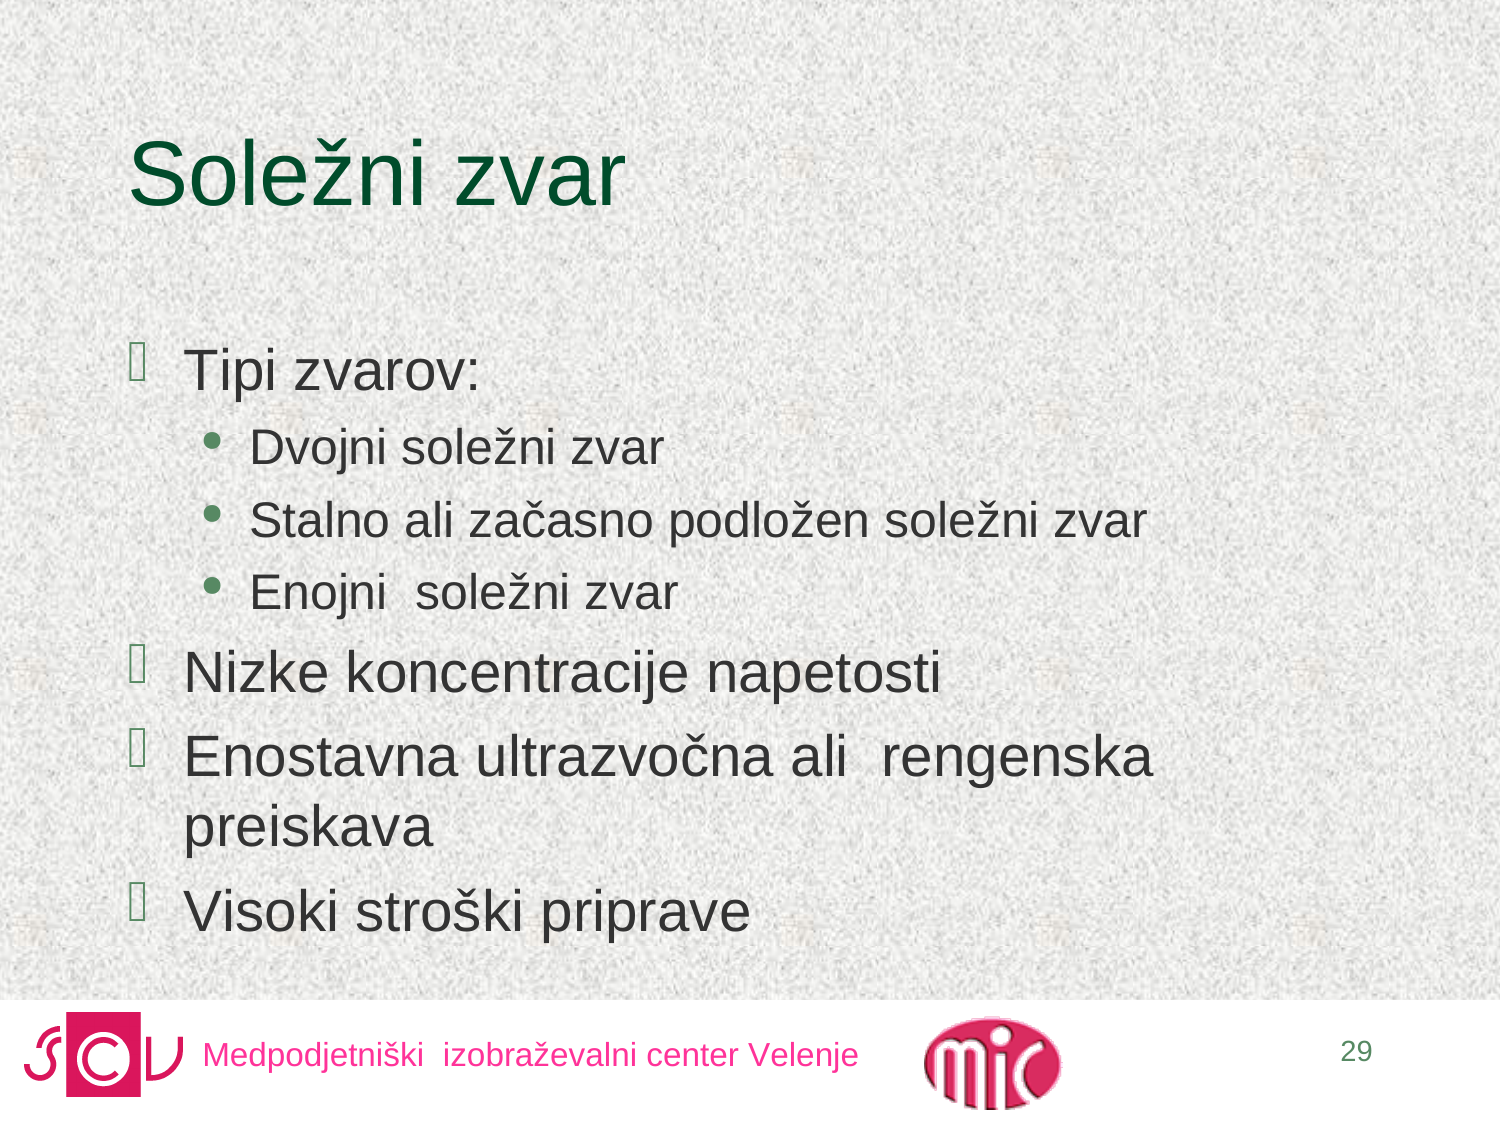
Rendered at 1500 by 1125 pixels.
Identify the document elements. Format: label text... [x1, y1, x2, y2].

picture [924, 1012, 1063, 1110]
picture [24, 1012, 183, 1097]
text_box <number> [1074, 1025, 1388, 1101]
picture [0, 0, 1500, 999]
title Soležni zvar [112, 74, 1388, 263]
list Tipi zvarov: Dvojni soležni zvar Stalno ali začasno podložen soležni zvar Enojni soležni zvar Nizke koncentracije napetosti Enostavna ultrazvočna ali rengenska preiskava Visoki stroški priprave [112, 324, 1388, 1001]
